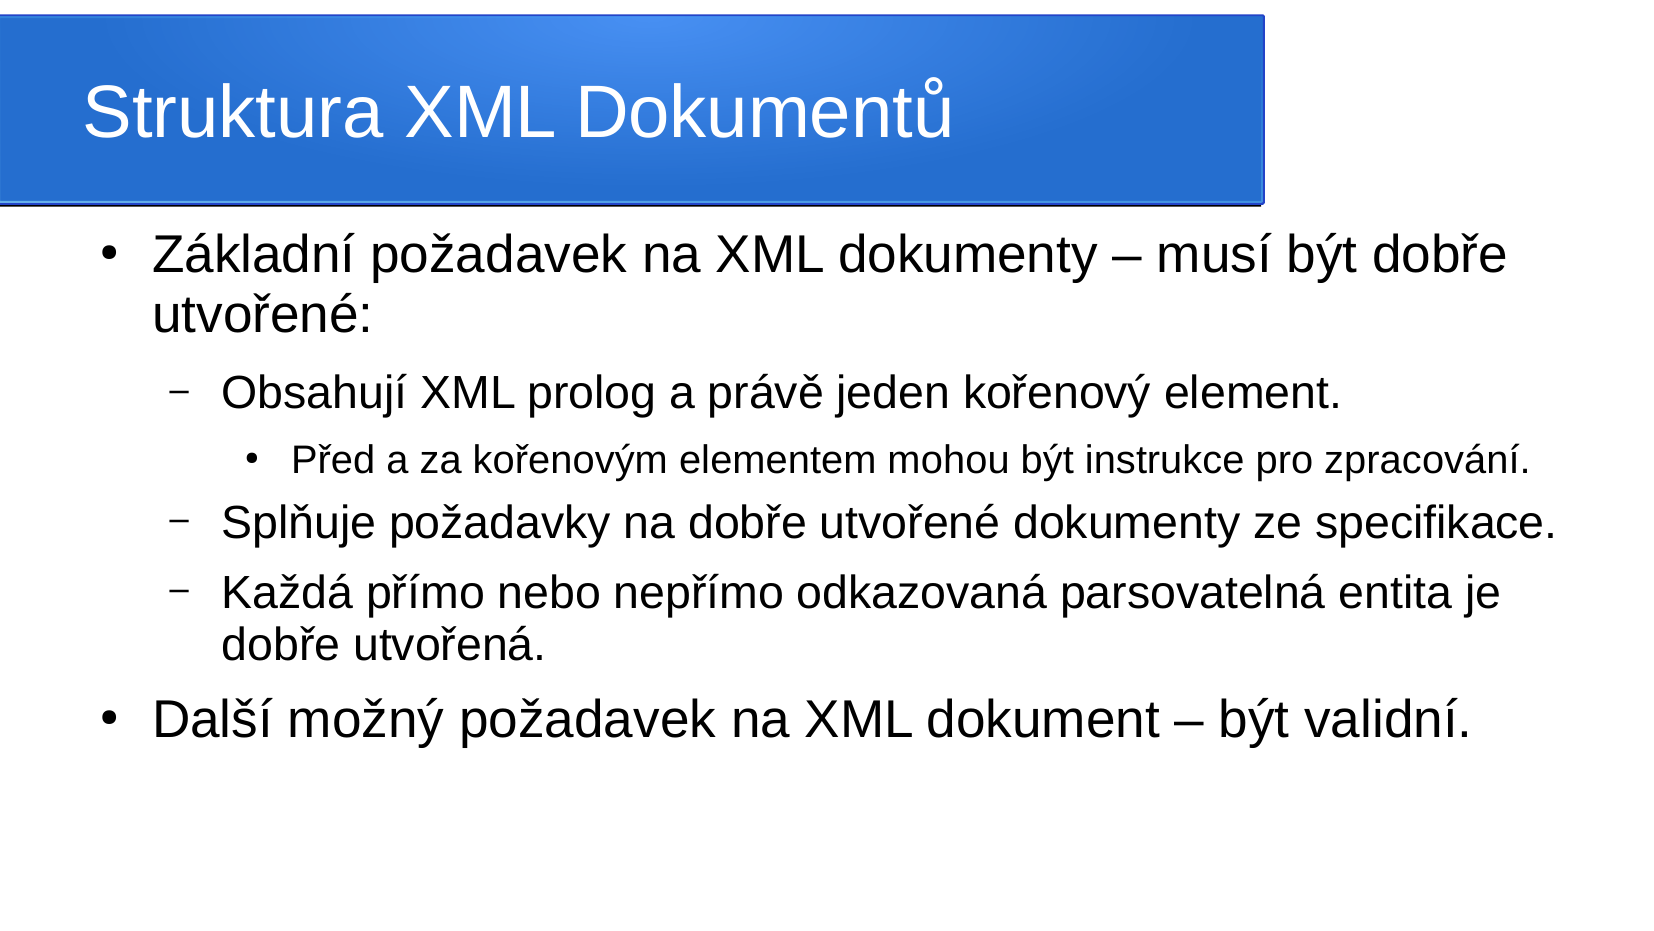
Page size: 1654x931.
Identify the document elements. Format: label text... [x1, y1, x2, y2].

title Struktura XML Dokumentů [82, 35, 1235, 189]
list Základní požadavek na XML dokumenty – musí být dobře utvořené: Obsahují XML prolog a právě jeden kořenový element. Před a za kořenovým elementem mohou být instrukce pro zpracování. Splňuje požadavky na dobře utvořené dokumenty ze specifikace. Každá přímo nebo nepřímo odkazovaná parsovatelná entita je dobře utvořená. Další možný požadavek na XML dokument – být validní. [82, 224, 1571, 764]
